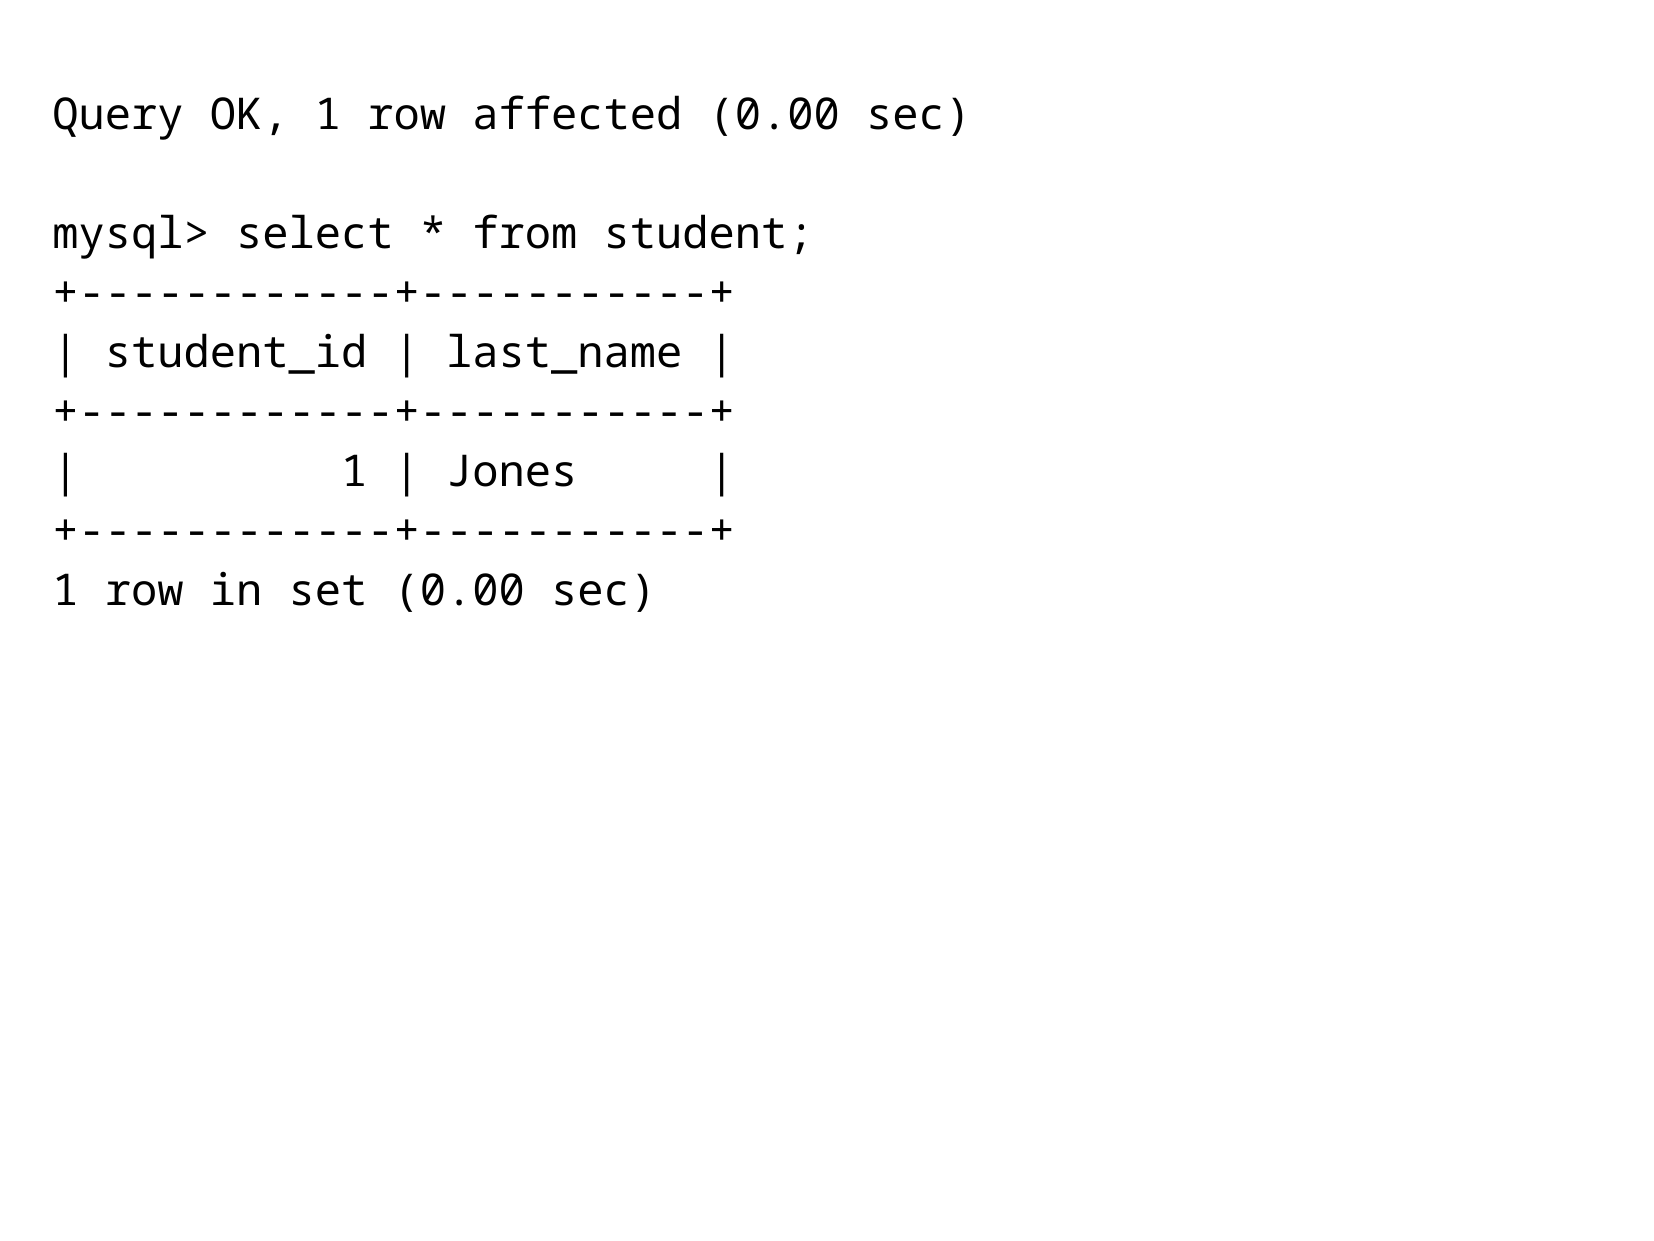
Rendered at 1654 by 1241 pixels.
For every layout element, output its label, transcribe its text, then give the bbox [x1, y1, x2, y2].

text_box Query OK, 1 row affected (0.00 sec) mysql> select * from student; +------------+-----------+ | student_id | last_name | +------------+-----------+ | 1 | Jones | +------------+-----------+ 1 row in set (0.00 sec) [37, 75, 1654, 666]
